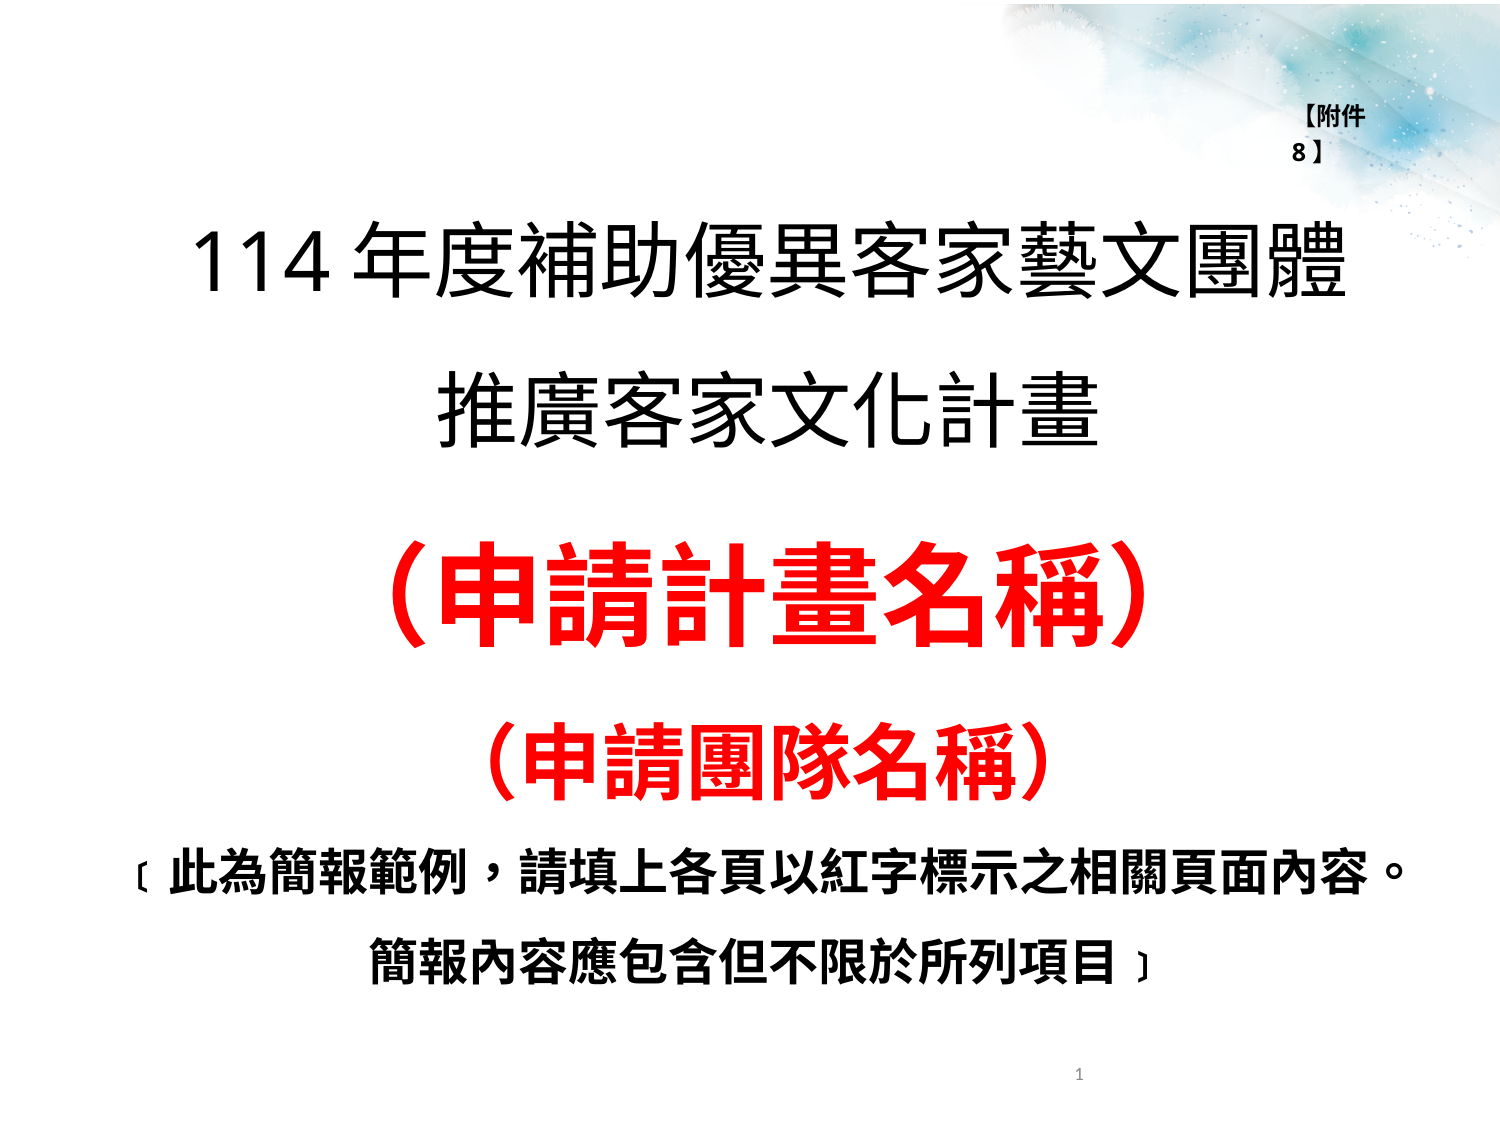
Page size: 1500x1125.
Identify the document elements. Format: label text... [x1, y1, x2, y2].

text_box [1059, 1042, 1397, 1103]
text_box 【附件8】 [1276, 88, 1432, 145]
title 114年度補助優異客家藝文團體 推廣客家文化計畫 （申請計畫名稱） （申請團隊名稱） ﹝此為簡報範例，請填上各頁以紅字標示之相關頁面內容。簡報內容應包含但不限於所列項目﹞ [81, 108, 1457, 998]
